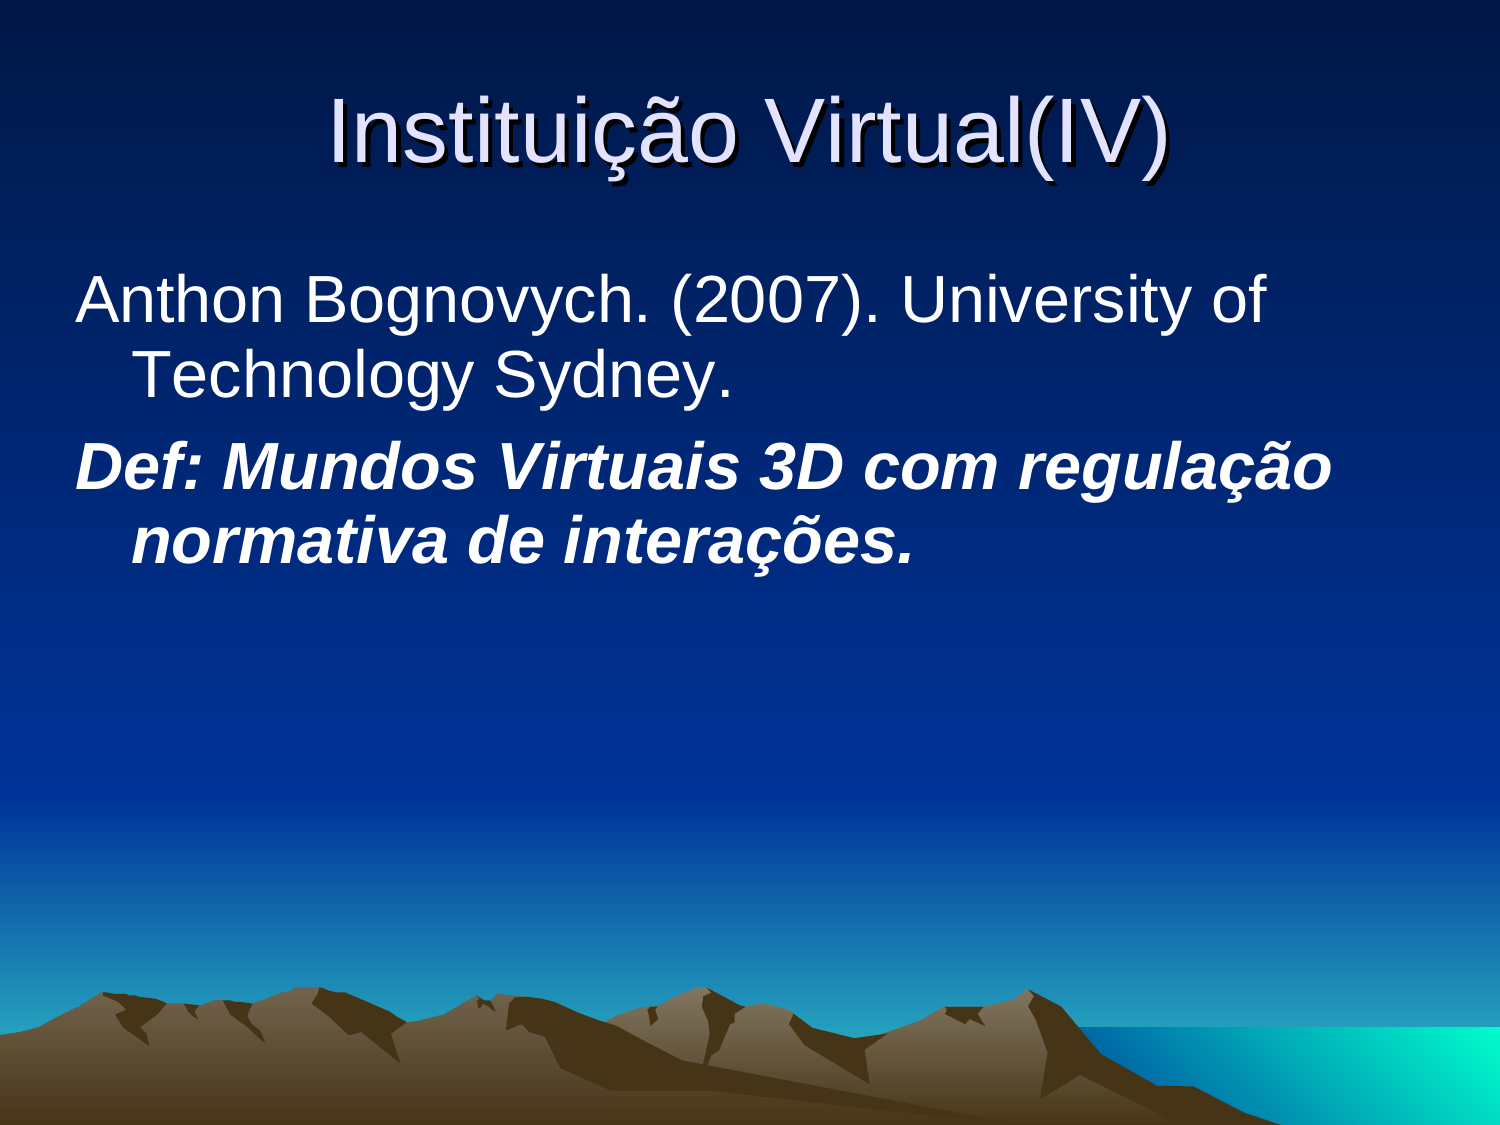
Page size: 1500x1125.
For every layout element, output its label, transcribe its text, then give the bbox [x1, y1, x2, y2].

list Anthon Bognovych. (2007). University of Technology Sydney. Def: Mundos Virtuais 3D com regulação normativa de interações. [75, 262, 1426, 986]
title Instituição Virtual(IV) [75, 20, 1426, 242]
